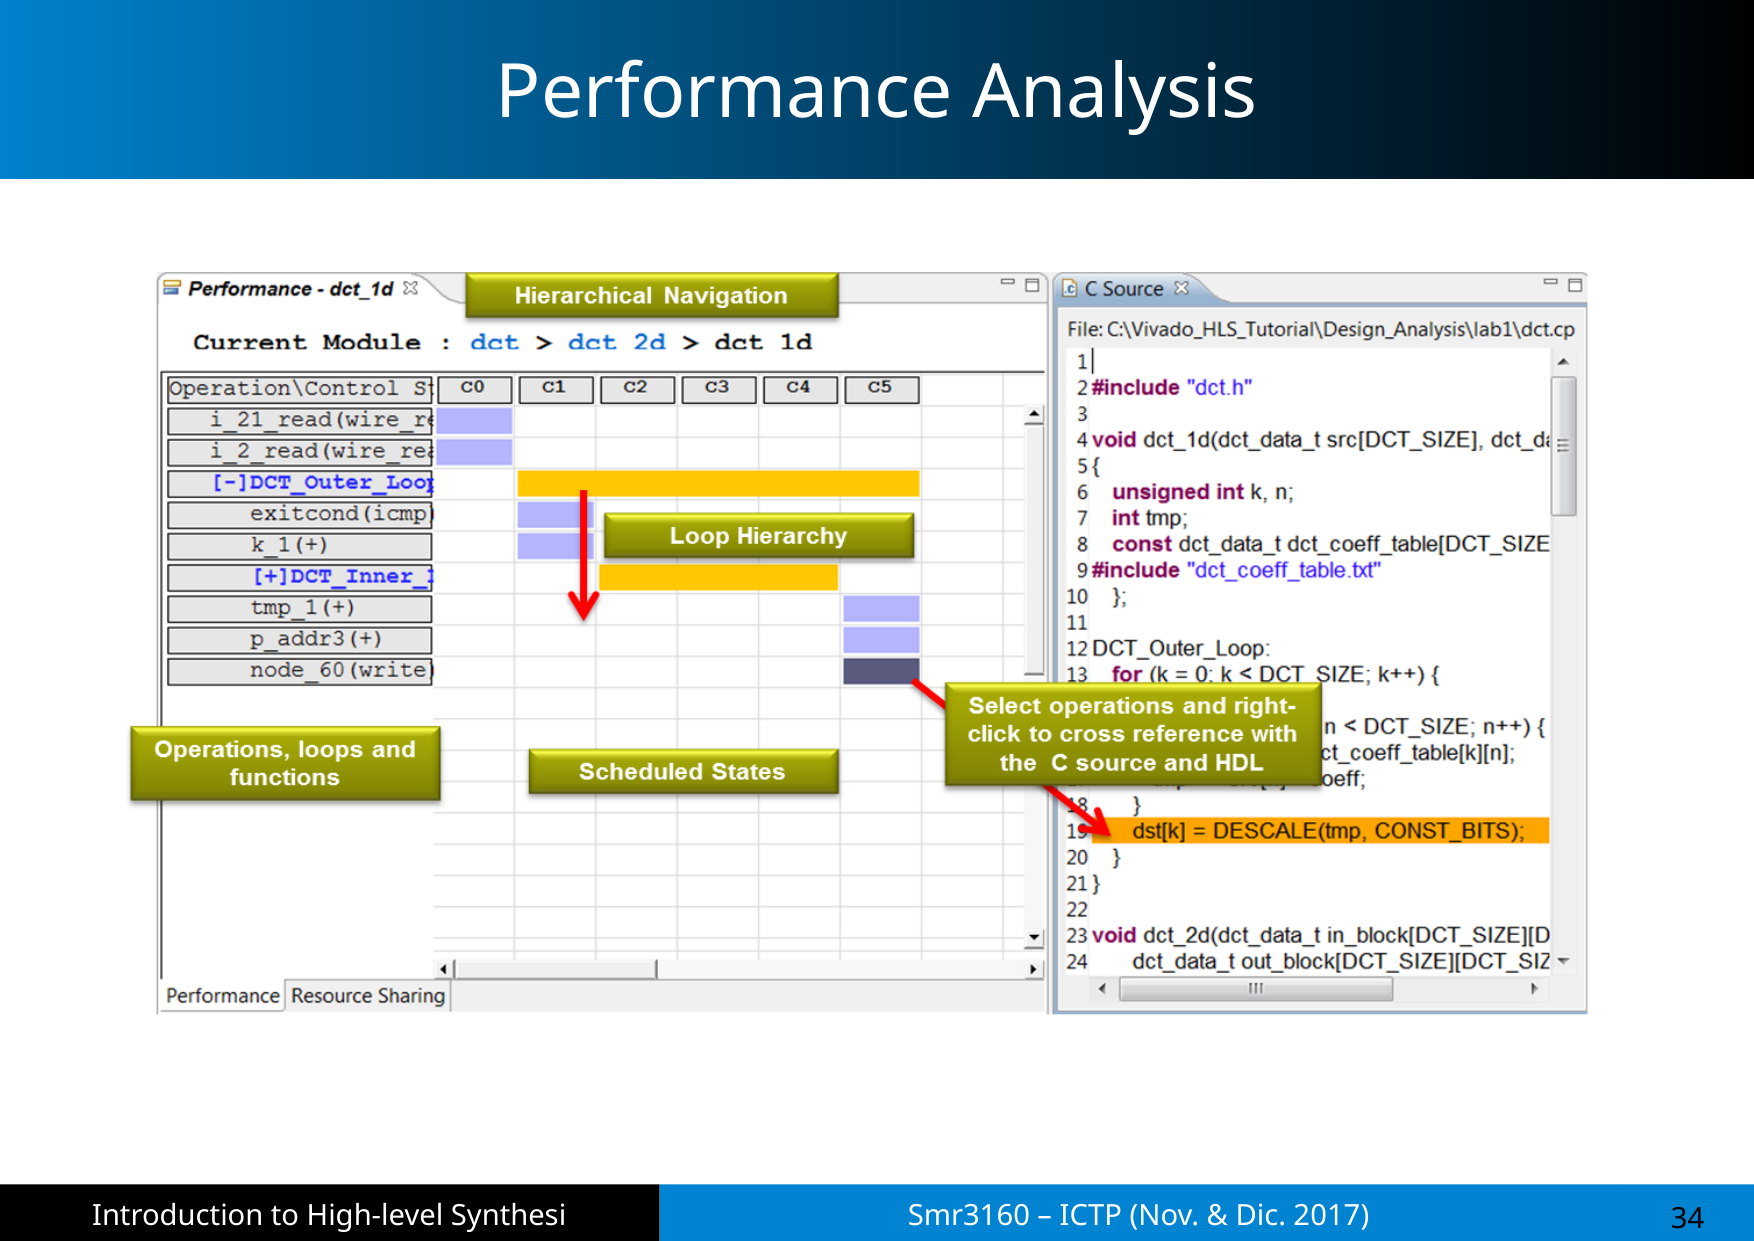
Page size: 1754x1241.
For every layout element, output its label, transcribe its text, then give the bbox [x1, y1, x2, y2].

picture [123, 270, 1591, 1030]
title Performance Analysis [87, 37, 1667, 139]
